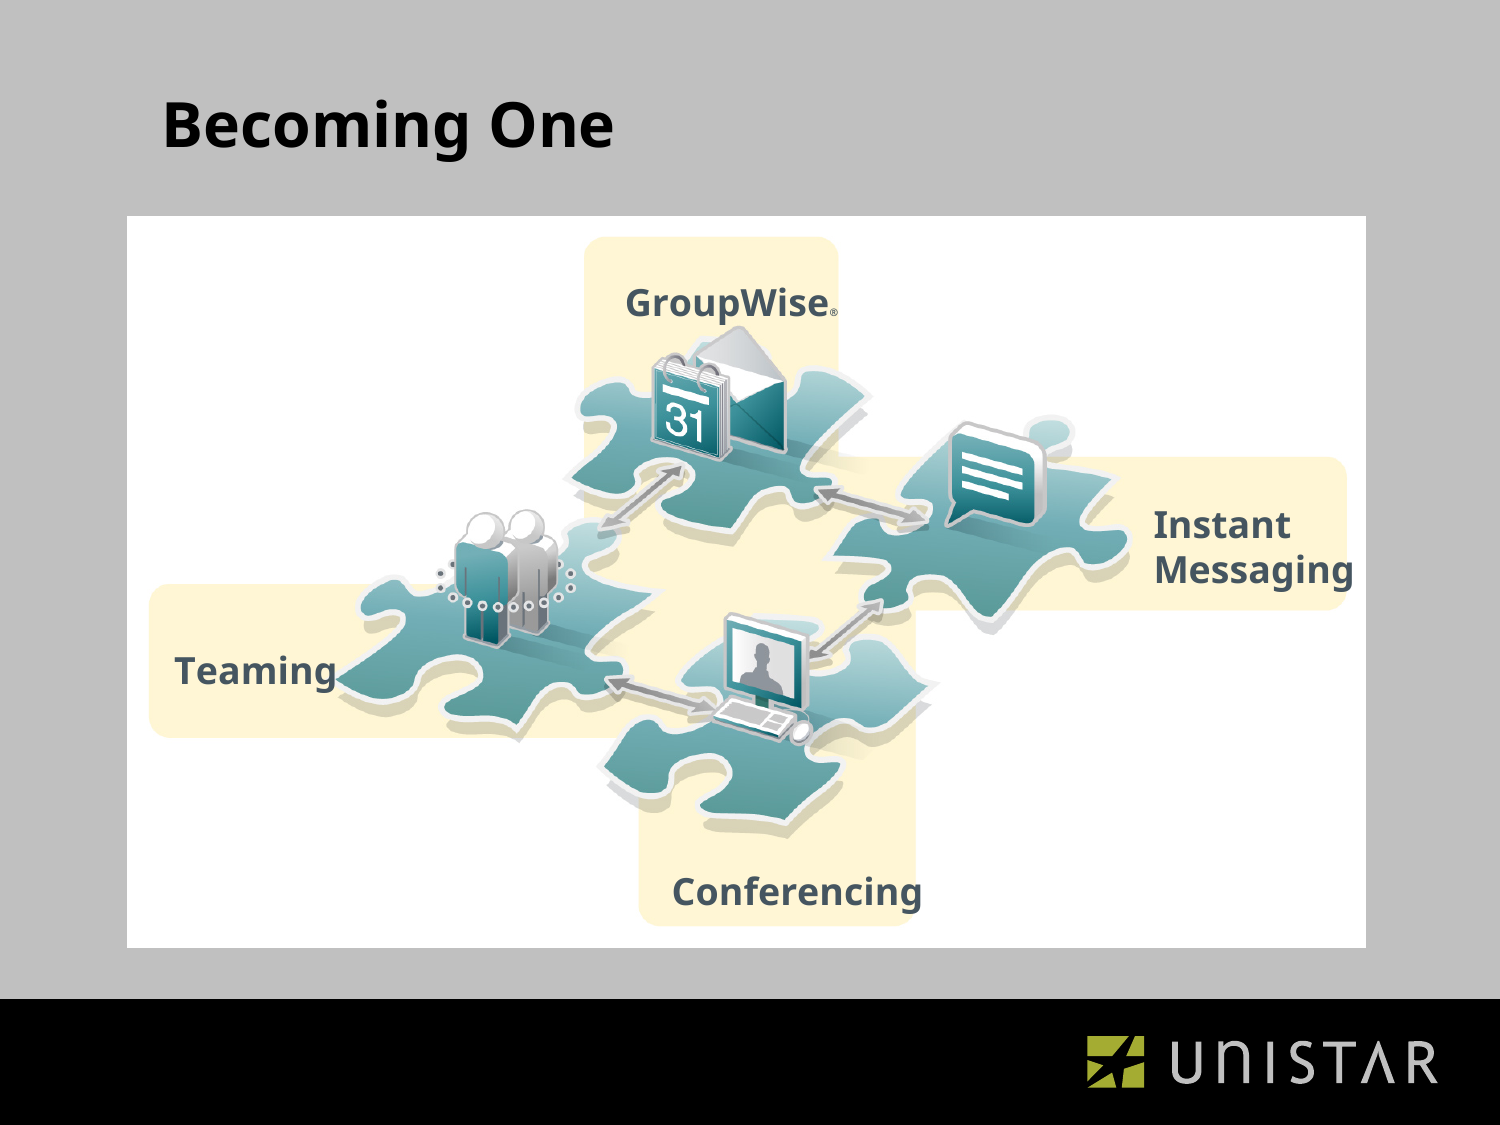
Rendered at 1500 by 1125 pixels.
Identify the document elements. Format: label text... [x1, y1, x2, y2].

text_box Instant Messaging [1138, 494, 1363, 589]
picture [127, 216, 1366, 948]
text_box GroupWise® [610, 268, 849, 326]
text_box Conferencing [656, 857, 929, 915]
text_box Teaming [159, 637, 344, 695]
title Becoming One [161, 41, 1383, 205]
